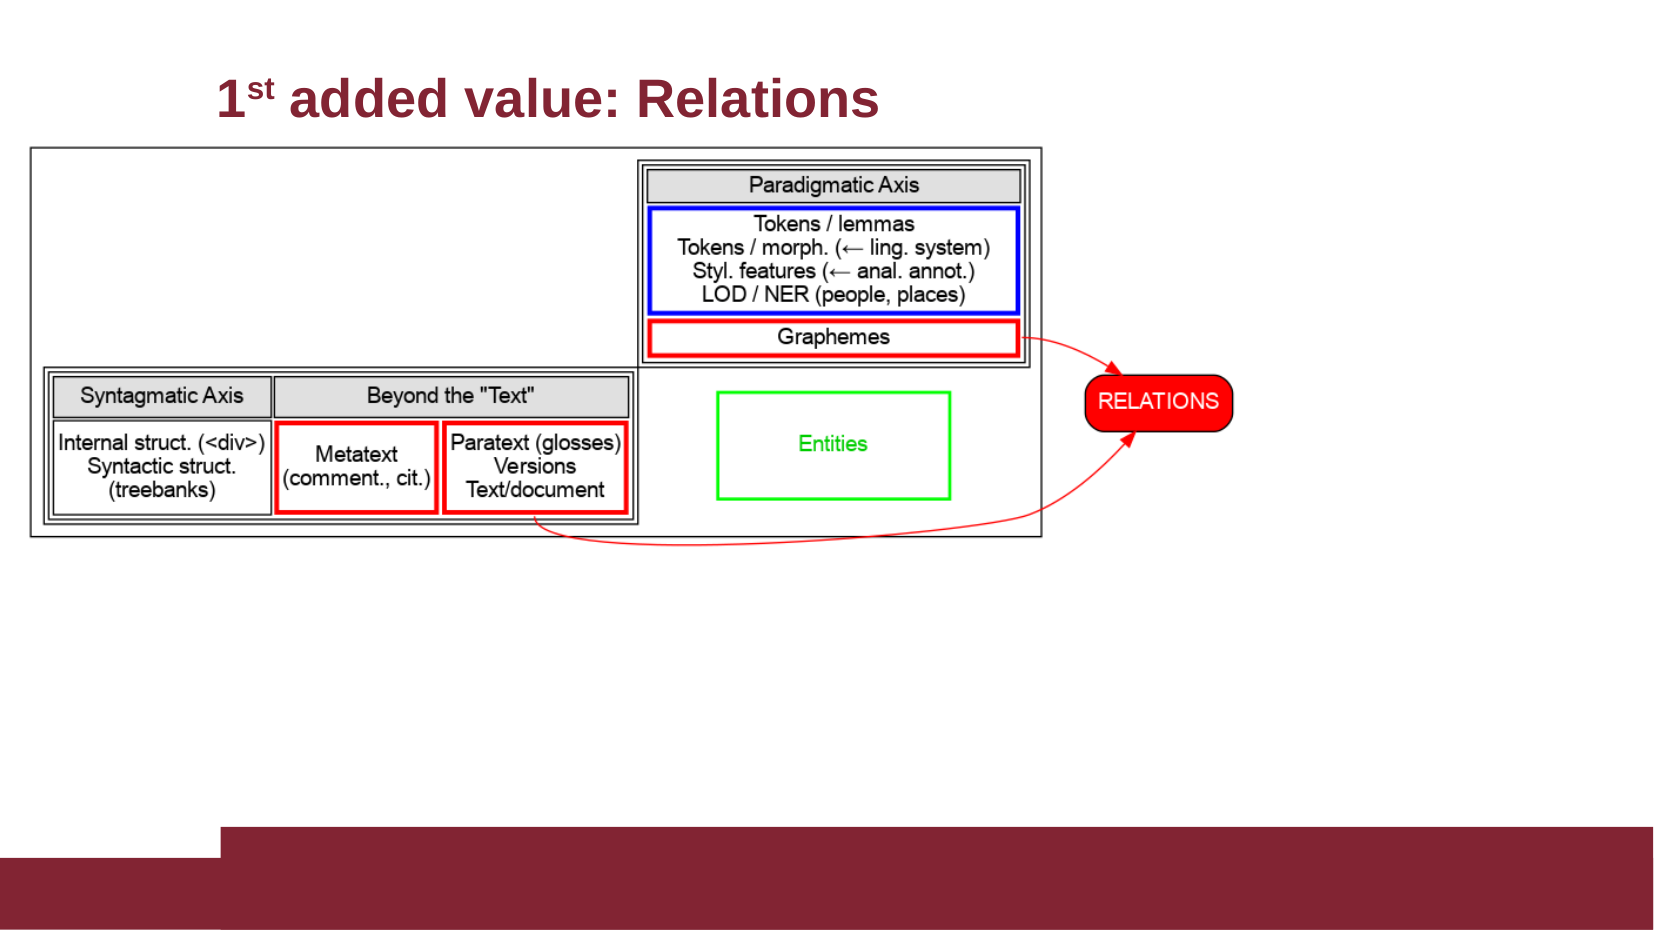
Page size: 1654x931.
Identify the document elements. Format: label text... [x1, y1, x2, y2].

picture [12, 129, 1239, 556]
title 1st added value: Relations [201, 55, 1569, 142]
